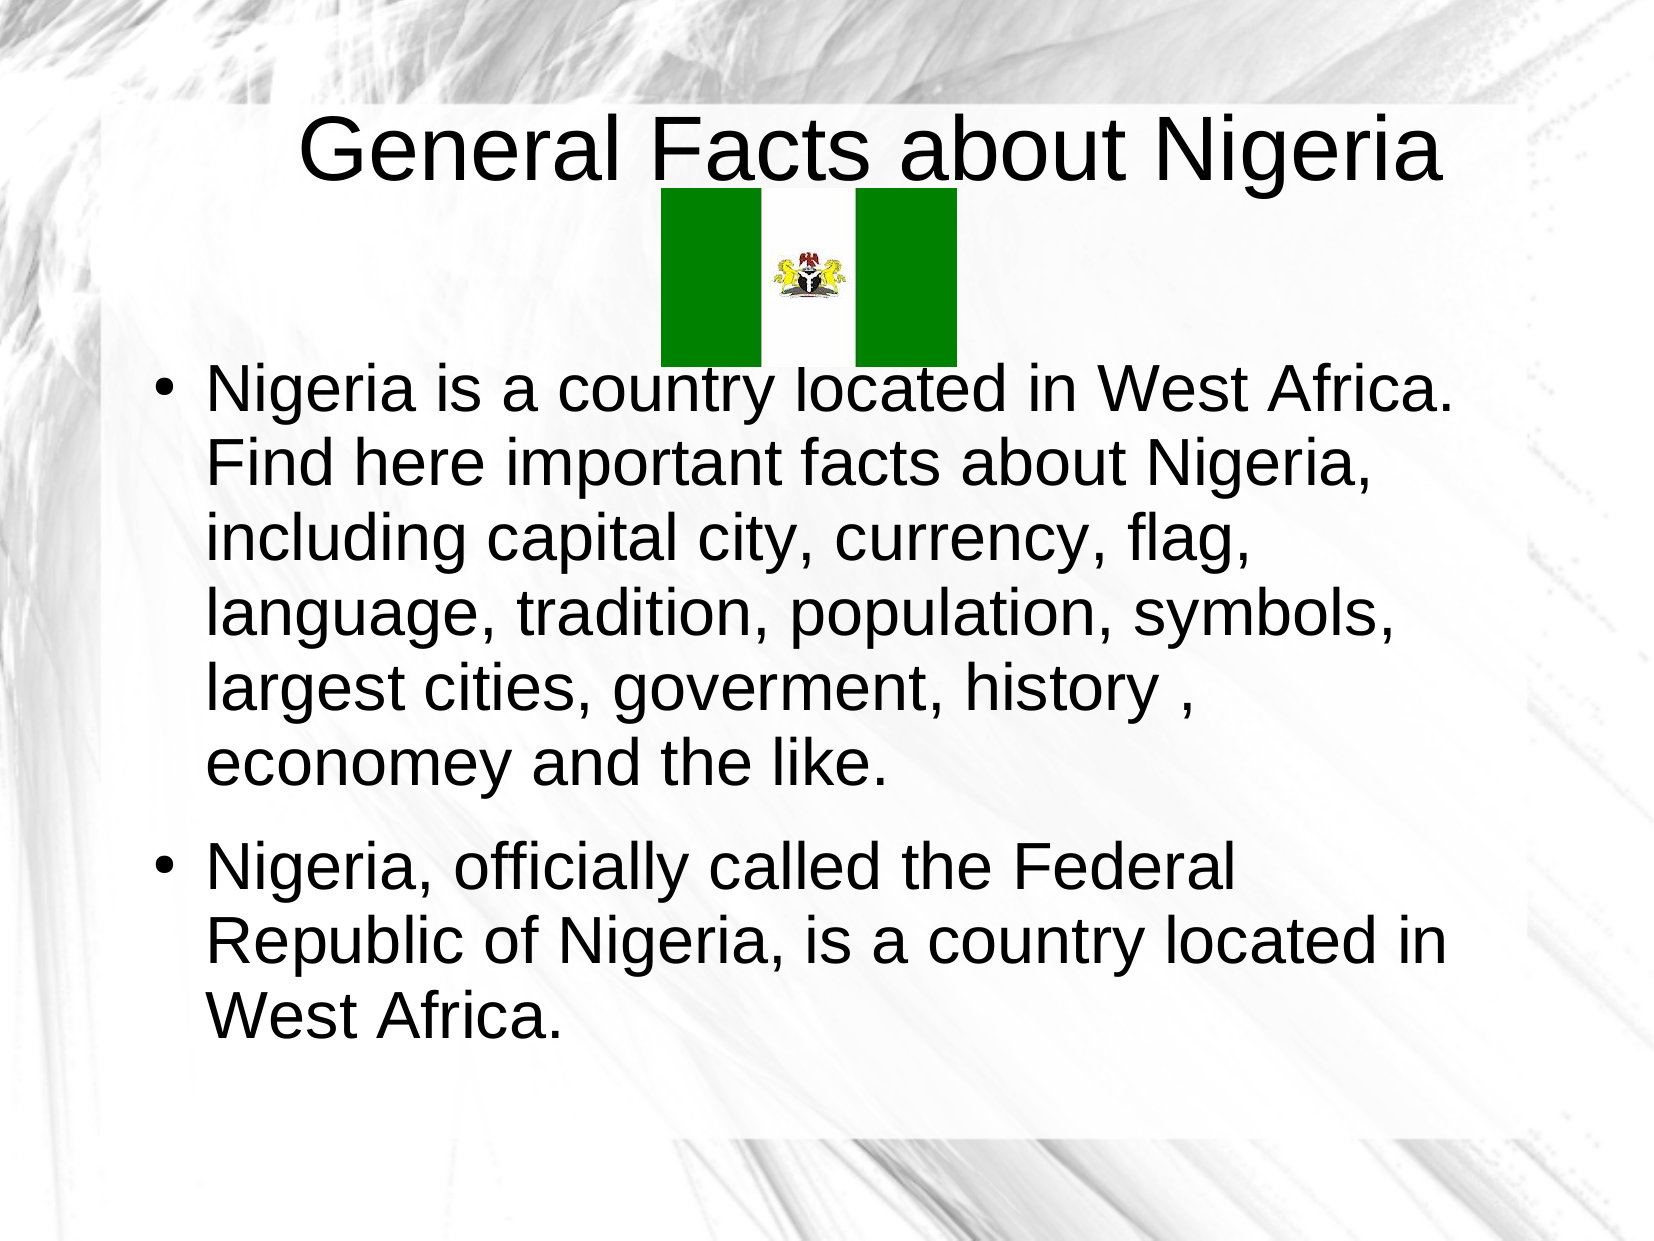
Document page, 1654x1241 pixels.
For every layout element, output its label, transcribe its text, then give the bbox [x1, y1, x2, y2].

list Nigeria is a country located in West Africa. Find here important facts about Nigeria, including capital city, currency, flag, language, tradition, population, symbols, largest cities, goverment, history , economey and the like. Nigeria, officially called the Federal Republic of Nigeria, is a country located in West Africa. [134, 350, 1516, 1158]
picture [0, 0, 1654, 1241]
title General Facts about Nigeria [177, 96, 1565, 303]
